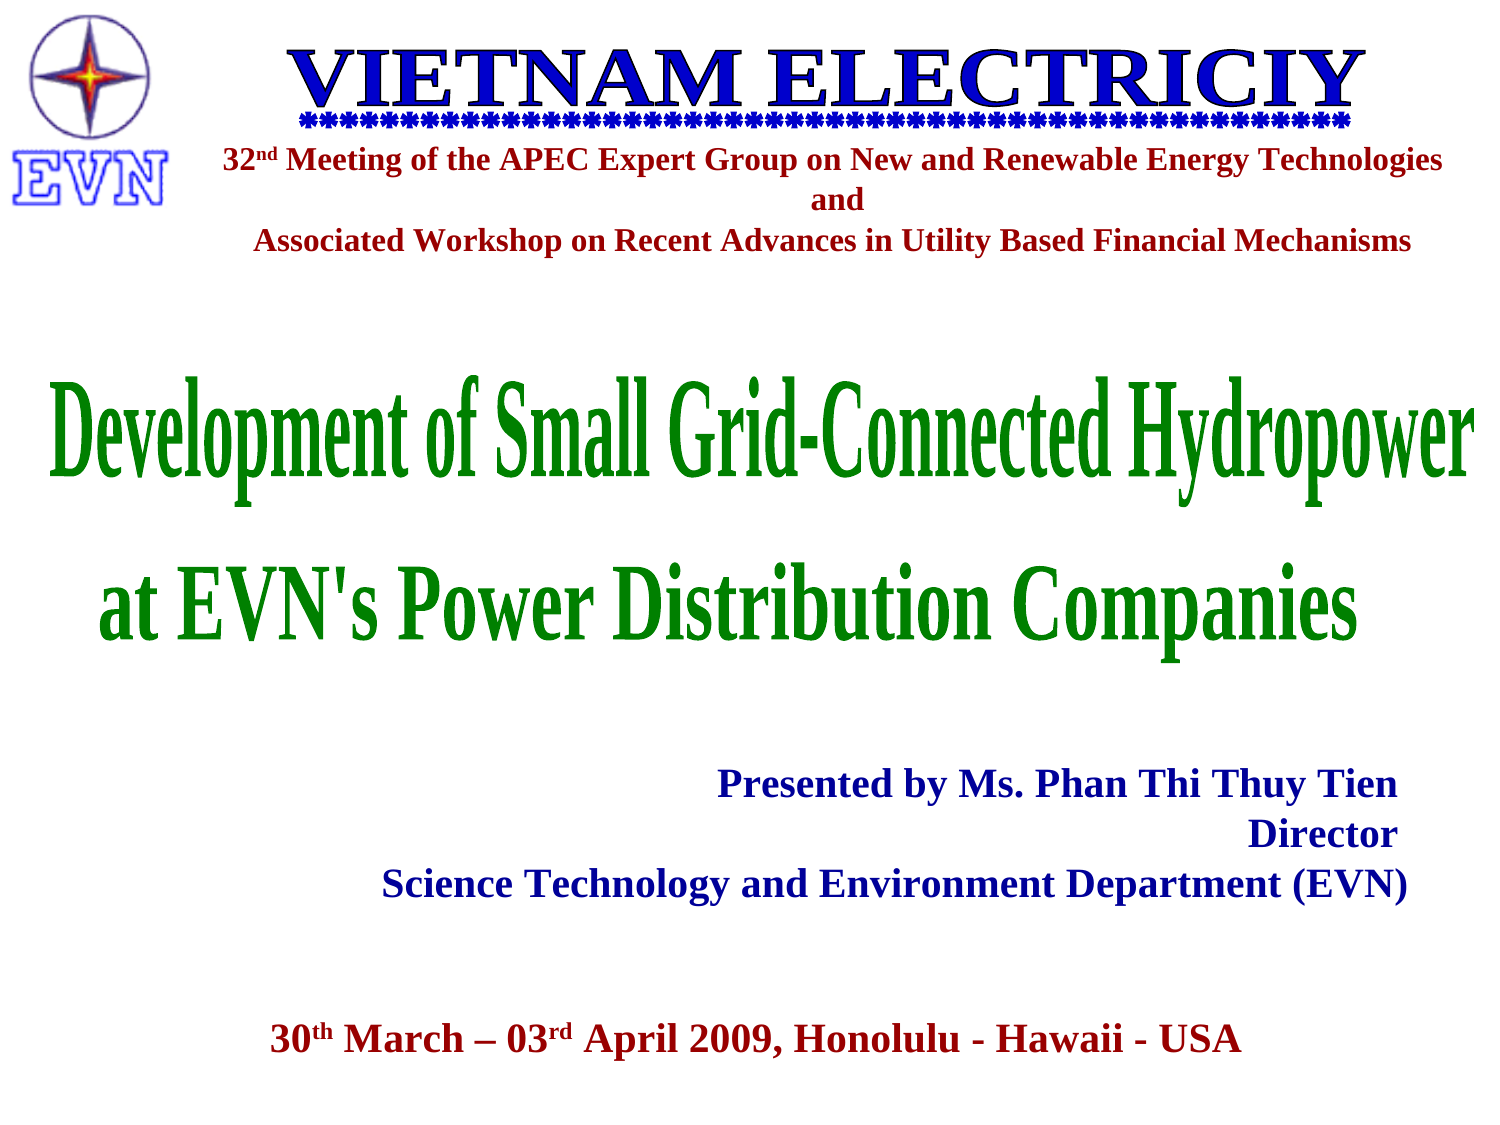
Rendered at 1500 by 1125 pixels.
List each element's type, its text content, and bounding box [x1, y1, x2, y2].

text_box Development of Small Grid-Connected Hydropower [456, 375, 479, 477]
text_box Development of Small Grid-Connected Hydropower [1178, 410, 1209, 508]
text_box VIETNAM ELECTRICIY [961, 49, 1018, 107]
text_box Development of Small Grid-Connected Hydropower [868, 408, 896, 478]
text_box Development of Small Grid-Connected Hydropower [1078, 376, 1111, 478]
text_box Development of Small Grid-Connected Hydropower [822, 381, 862, 478]
text_box at EVN's Power Distribution Companies [831, 588, 869, 641]
text_box Development of Small Grid-Connected Hydropower [584, 408, 614, 478]
text_box at EVN's Power Distribution Companies [613, 566, 661, 640]
text_box Development of Small Grid-Connected Hydropower [1027, 395, 1048, 478]
text_box Development of Small Grid-Connected Hydropower [1049, 408, 1075, 478]
text_box at EVN's Power Distribution Companies [953, 587, 992, 640]
text_box Development of Small Grid-Connected Hydropower [999, 408, 1025, 478]
text_box at EVN's Power Distribution Companies [872, 577, 895, 641]
text_box Development of Small Grid-Connected Hydropower [935, 408, 969, 477]
text_box at EVN's Power Distribution Companies [1300, 587, 1328, 641]
text_box Development of Small Grid-Connected Hydropower [1212, 376, 1245, 478]
text_box VIETNAM ELECTRICIY [519, 50, 585, 106]
text_box Development of Small Grid-Connected Hydropower [157, 408, 183, 478]
text_box at EVN's Power Distribution Companies [1238, 587, 1277, 640]
text_box Development of Small Grid-Connected Hydropower [387, 395, 409, 478]
text_box Development of Small Grid-Connected Hydropower [1128, 382, 1177, 477]
text_box at EVN's Power Distribution Companies [1065, 587, 1097, 641]
text_box Development of Small Grid-Connected Hydropower [123, 410, 156, 478]
text_box Development of Small Grid-Connected Hydropower [1274, 408, 1303, 478]
text_box Development of Small Grid-Connected Hydropower [426, 408, 454, 478]
text_box VIETNAM ELECTRICIY [1089, 50, 1158, 106]
text_box at EVN's Power Distribution Companies [135, 577, 158, 641]
text_box Development of Small Grid-Connected Hydropower [234, 408, 267, 507]
text_box Development of Small Grid-Connected Hydropower [1420, 408, 1446, 478]
text_box at EVN's Power Distribution Companies [478, 588, 530, 641]
text_box at EVN's Power Distribution Companies [444, 587, 476, 641]
text_box Development of Small Grid-Connected Hydropower [765, 376, 798, 478]
text_box at EVN's Power Distribution Companies [1101, 587, 1159, 640]
text_box 32nd Meeting of the APEC Expert Group on New and Renewable Energy Technologies and Associated Workshop on Recent Advances in Utility Based Financial Mechanisms [174, 137, 1500, 266]
text_box Development of Small Grid-Connected Hydropower [97, 408, 122, 478]
text_box Development of Small Grid-Connected Hydropower [204, 408, 232, 478]
text_box VIETNAM ELECTRICIY [1159, 50, 1190, 106]
text_box at EVN's Power Distribution Companies [1160, 587, 1198, 664]
text_box VIETNAM ELECTRICIY [357, 50, 389, 106]
text_box Development of Small Grid-Connected Hydropower [497, 381, 527, 478]
text_box VIETNAM ELECTRICIY [1264, 50, 1296, 106]
text_box Development of Small Grid-Connected Hydropower [718, 408, 744, 477]
text_box at EVN's Power Distribution Companies [398, 566, 440, 640]
text_box VIETNAM ELECTRICIY [768, 50, 826, 106]
text_box VIETNAM ELECTRICIY [393, 50, 450, 106]
text_box Development of Small Grid-Connected Hydropower [1448, 408, 1474, 477]
text_box VIETNAM ELECTRICIY [1197, 49, 1255, 107]
text_box Development of Small Grid-Connected Hydropower [271, 408, 322, 477]
text_box Development of Small Grid-Connected Hydropower [50, 382, 93, 477]
text_box at EVN's Power Distribution Companies [714, 577, 738, 641]
text_box at EVN's Power Distribution Companies [532, 587, 561, 641]
text_box Development of Small Grid-Connected Hydropower [633, 376, 650, 477]
text_box VIETNAM ELECTRICIY [456, 50, 517, 106]
text_box at EVN's Power Distribution Companies [1332, 587, 1357, 641]
text_box at EVN's Power Distribution Companies [896, 588, 915, 640]
text_box at EVN's Power Distribution Companies [686, 587, 712, 641]
text_box VIETNAM ELECTRICIY [1026, 50, 1087, 106]
text_box at EVN's Power Distribution Companies [1013, 565, 1058, 641]
text_box at EVN's Power Distribution Companies [564, 586, 594, 640]
text_box at EVN's Power Distribution Companies [352, 587, 377, 641]
text_box Development of Small Grid-Connected Hydropower [746, 410, 762, 477]
text_box VIETNAM ELECTRICIY [655, 50, 741, 106]
picture [0, 0, 179, 223]
text_box Development of Small Grid-Connected Hydropower [669, 381, 715, 478]
text_box at EVN's Power Distribution Companies [918, 587, 949, 641]
text_box at EVN's Power Distribution Companies [739, 586, 769, 640]
text_box 30th March – 03rd April 2009, Honolulu - Hawaii - USA [137, 1012, 1375, 1068]
text_box VIETNAM ELECTRICIY [586, 50, 654, 106]
text_box Development of Small Grid-Connected Hydropower [1372, 410, 1419, 478]
text_box VIETNAM ELECTRICIY [895, 50, 952, 106]
text_box Presented by Ms. Phan Thi Thuy Tien Director Science Technology and Environment Department (EVN) [183, 751, 1424, 910]
text_box Development of Small Grid-Connected Hydropower [1246, 408, 1273, 477]
text_box at EVN's Power Distribution Companies [177, 566, 222, 640]
text_box VIETNAM ELECTRICIY [1299, 50, 1365, 106]
text_box at EVN's Power Distribution Companies [278, 566, 330, 640]
text_box Development of Small Grid-Connected Hydropower [1305, 408, 1338, 507]
text_box Development of Small Grid-Connected Hydropower [971, 408, 997, 478]
text_box Development of Small Grid-Connected Hydropower [353, 408, 386, 477]
text_box Development of Small Grid-Connected Hydropower [325, 408, 350, 478]
text_box at EVN's Power Distribution Companies [1202, 587, 1236, 641]
text_box at EVN's Power Distribution Companies [771, 588, 789, 640]
text_box Development of Small Grid-Connected Hydropower [185, 376, 201, 477]
text_box VIETNAM ELECTRICIY [287, 50, 354, 107]
text_box at EVN's Power Distribution Companies [225, 566, 277, 642]
text_box Development of Small Grid-Connected Hydropower [899, 408, 933, 477]
text_box Development of Small Grid-Connected Hydropower [616, 376, 632, 477]
text_box at EVN's Power Distribution Companies [99, 587, 133, 641]
text_box at EVN's Power Distribution Companies [790, 562, 828, 641]
text_box at EVN's Power Distribution Companies [1278, 588, 1297, 640]
text_box Development of Small Grid-Connected Hydropower [1342, 408, 1370, 478]
text_box VIETNAM ELECTRICIY [831, 50, 890, 106]
text_box Development of Small Grid-Connected Hydropower [531, 408, 582, 477]
text_box at EVN's Power Distribution Companies [666, 588, 684, 640]
